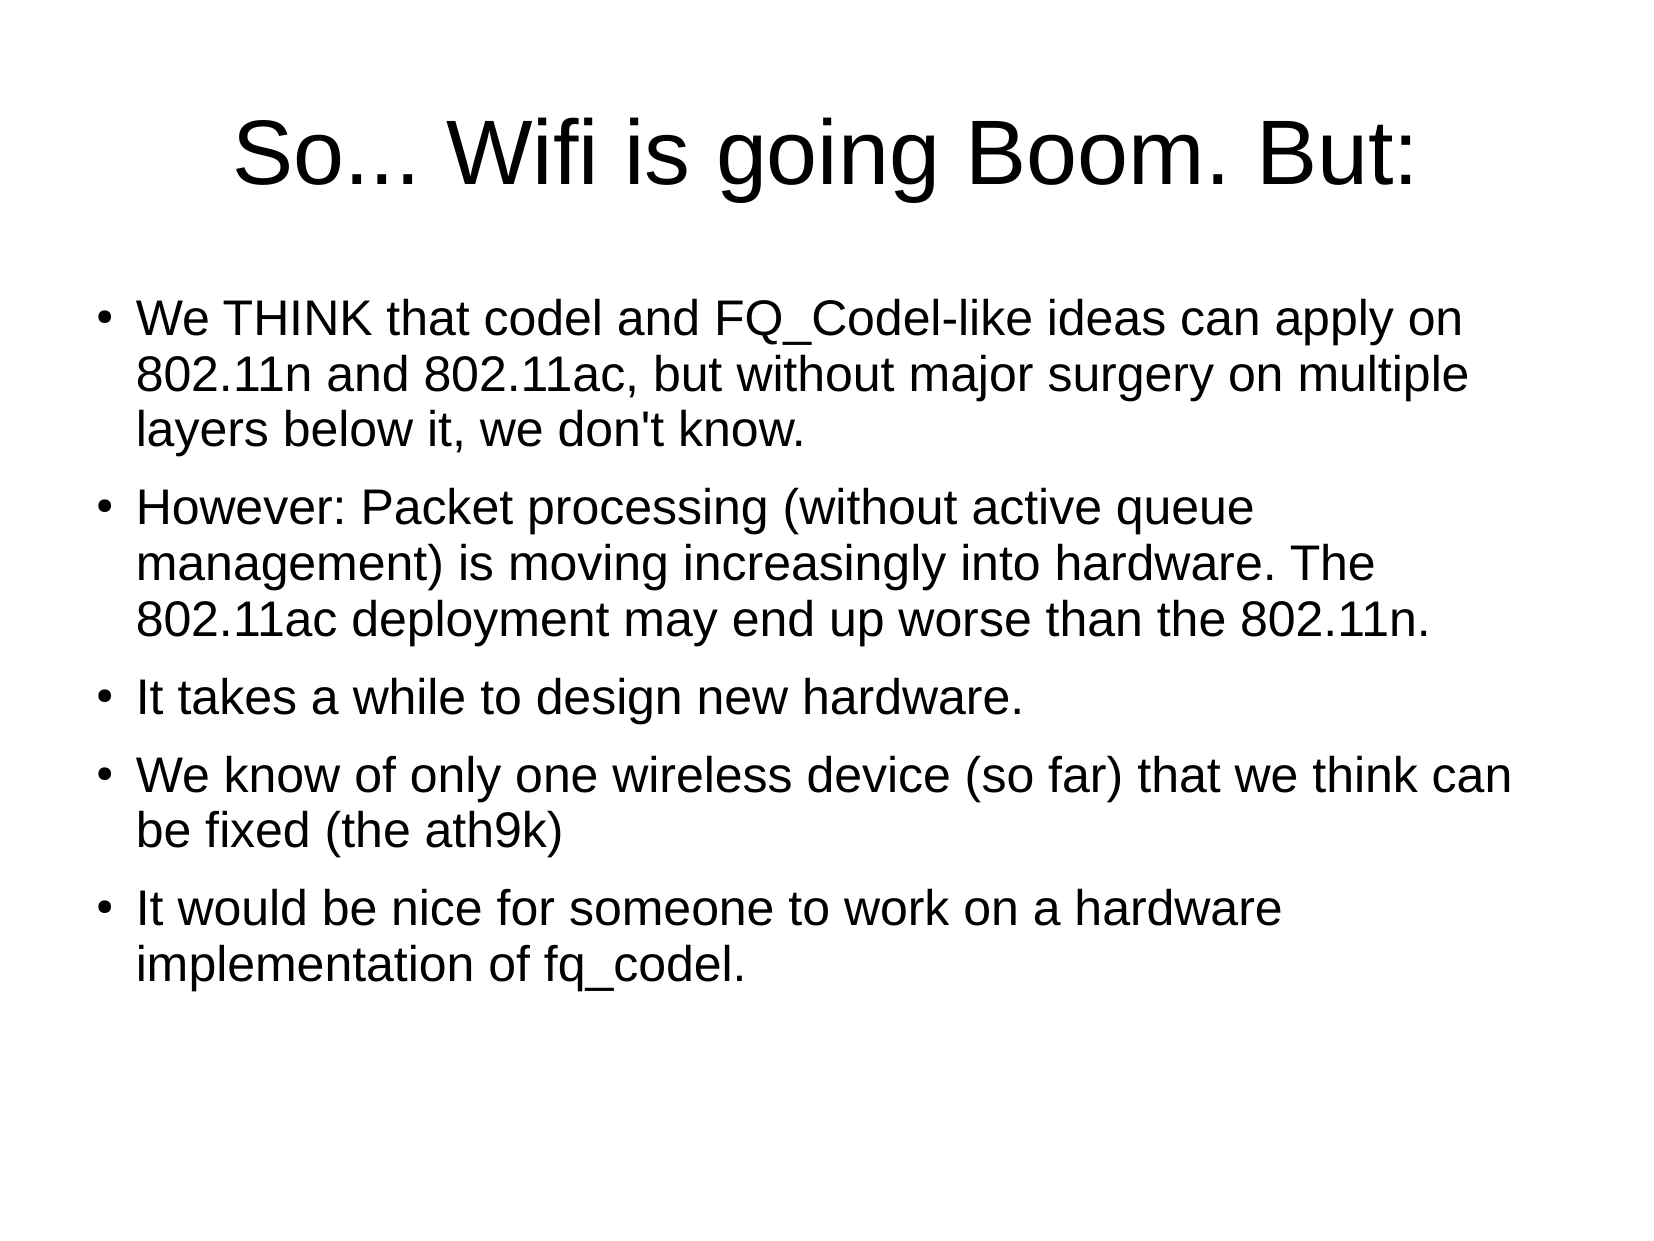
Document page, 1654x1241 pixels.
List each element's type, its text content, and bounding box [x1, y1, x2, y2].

list We THINK that codel and FQ_Codel-like ideas can apply on 802.11n and 802.11ac, but without major surgery on multiple layers below it, we don't know. However: Packet processing (without active queue management) is moving increasingly into hardware. The 802.11ac deployment may end up worse than the 802.11n. It takes a while to design new hardware. We know of only one wireless device (so far) that we think can be fixed (the ath9k) It would be nice for someone to work on a hardware implementation of fq_codel. [82, 290, 1538, 1010]
title So... Wifi is going Boom. But: [82, 49, 1571, 257]
